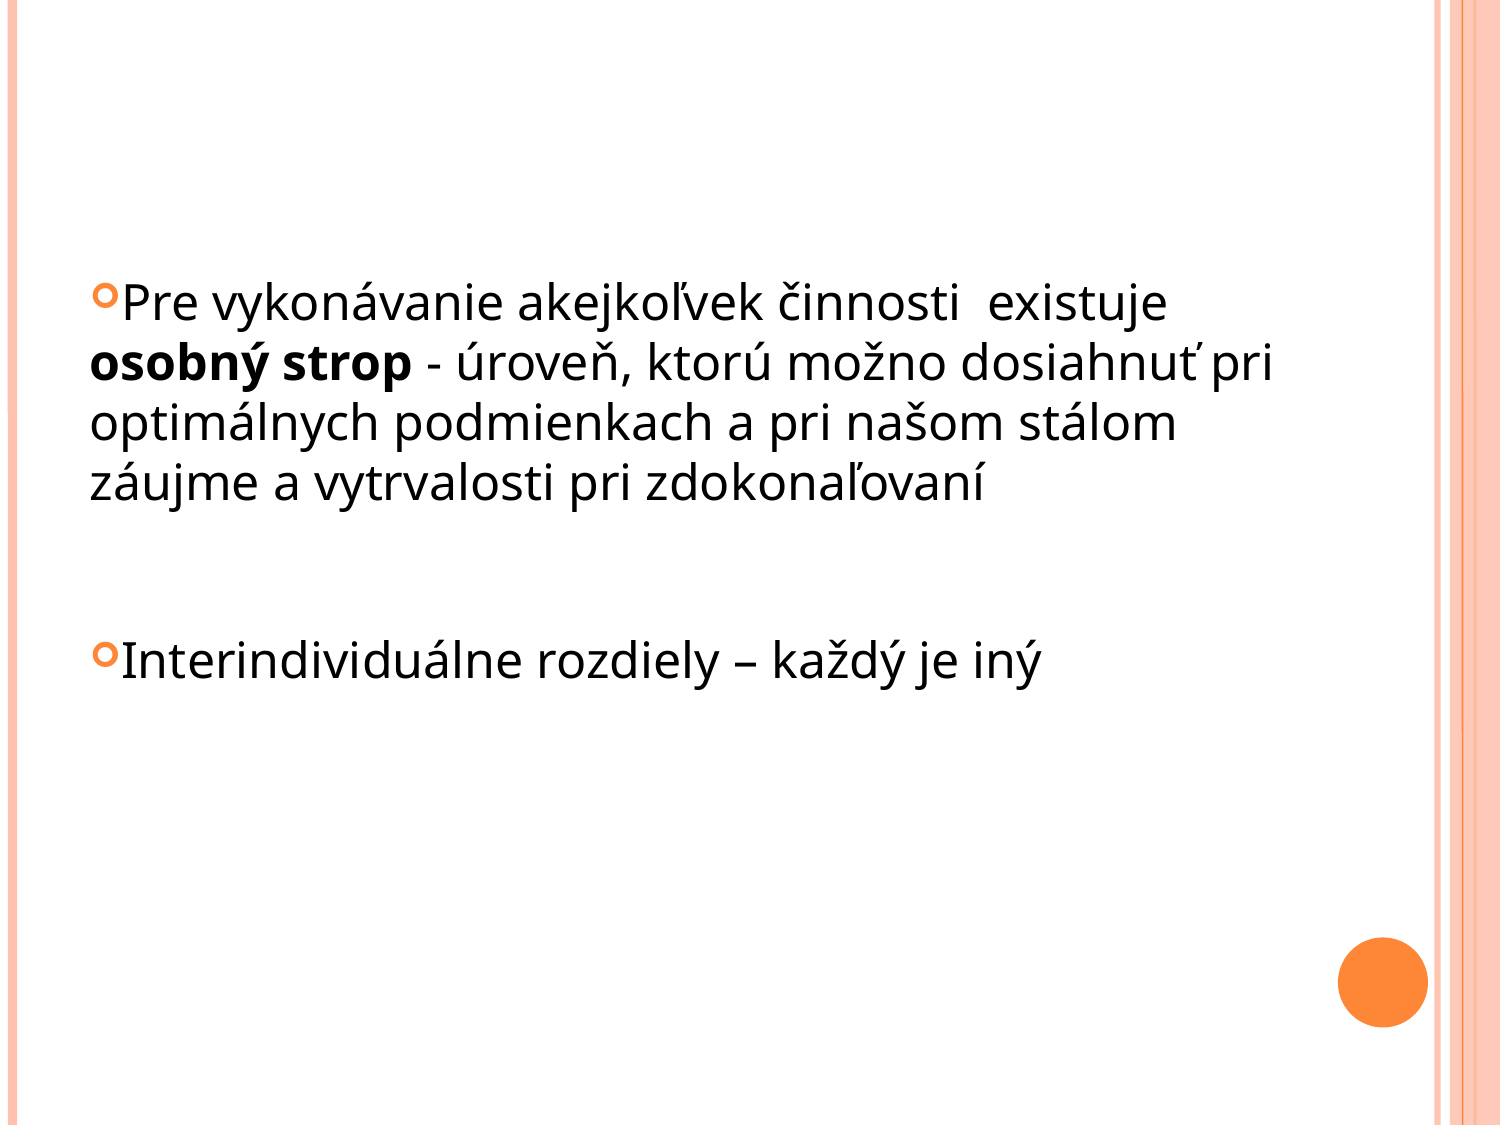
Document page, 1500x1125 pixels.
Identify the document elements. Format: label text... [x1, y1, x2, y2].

list Pre vykonávanie akejkoľvek činnosti existuje osobný strop - úroveň, ktorú možno dosiahnuť pri optimálnych podmienkach a pri našom stálom záujme a vytrvalosti pri zdokonaľovaní Interindividuálne rozdiely – každý je iný [75, 262, 1300, 1062]
